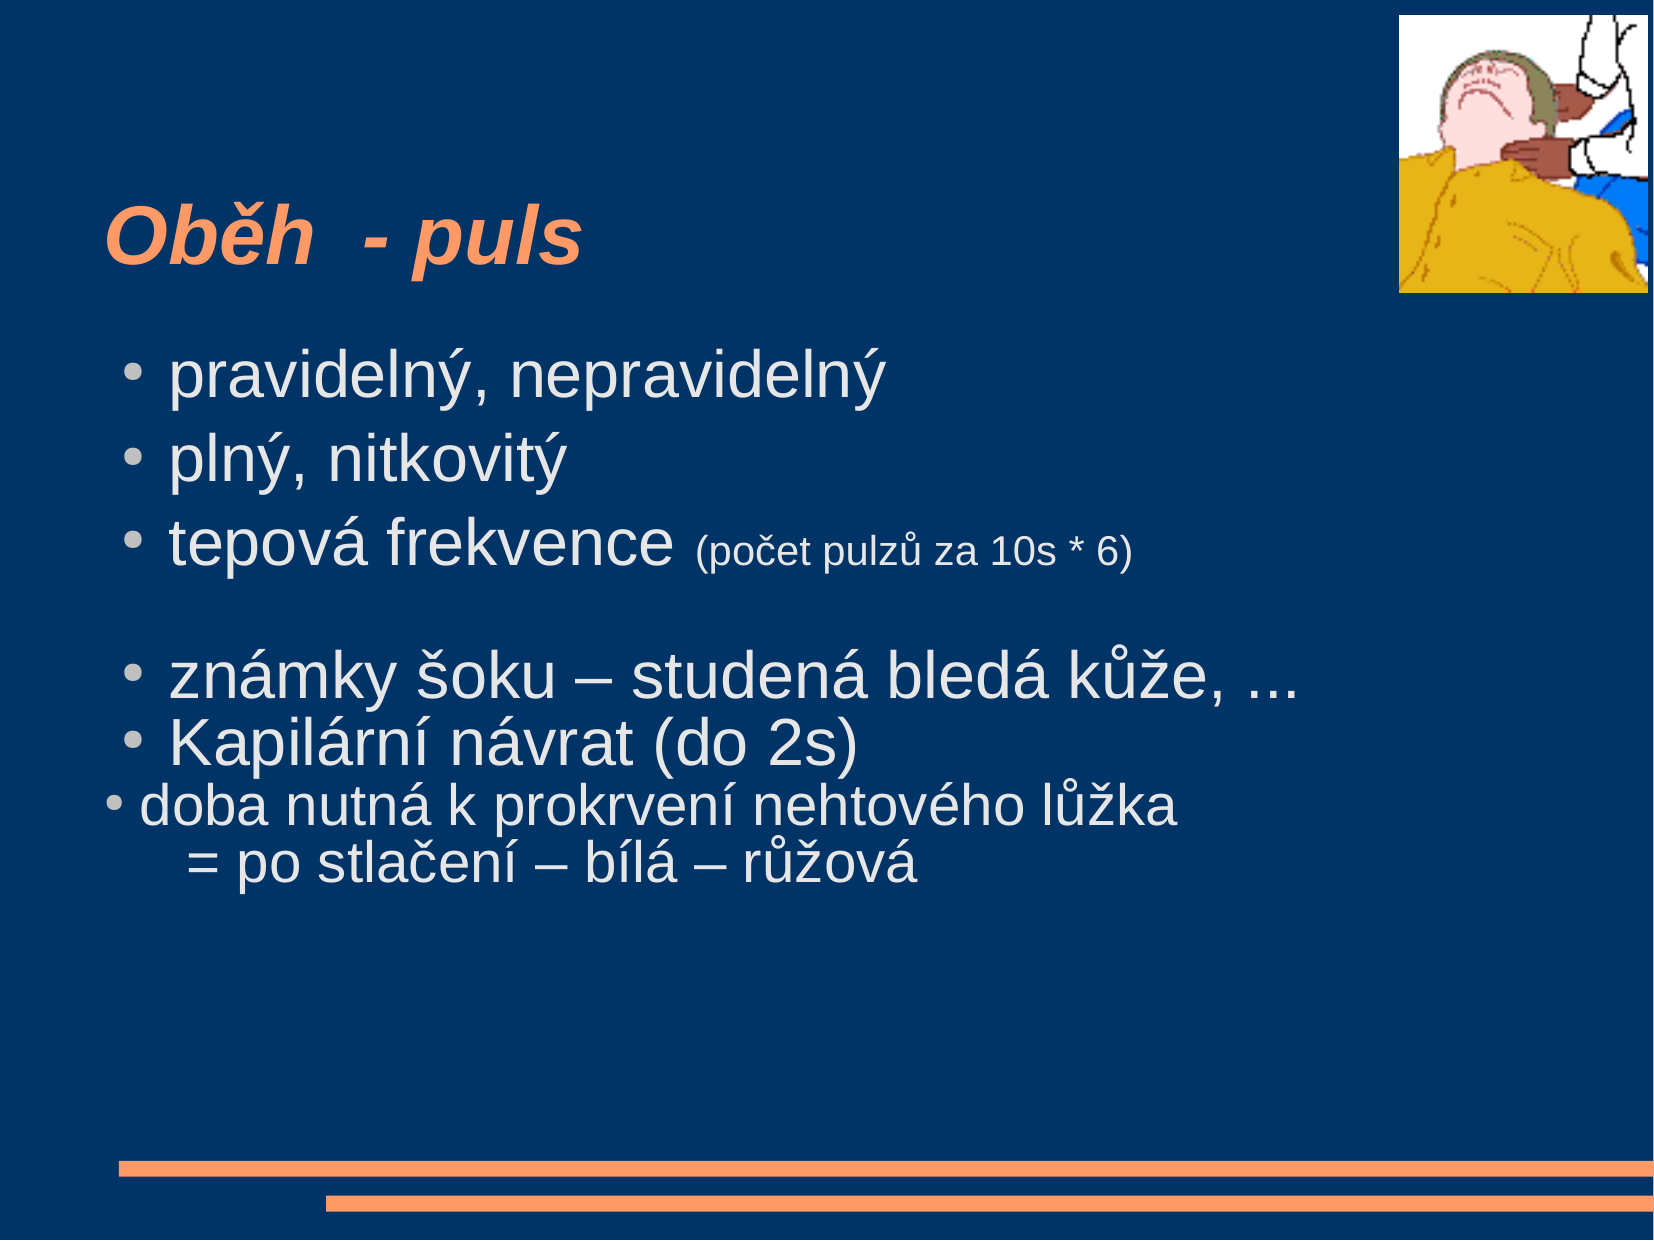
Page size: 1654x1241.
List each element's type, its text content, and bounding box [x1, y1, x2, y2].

title Oběh - puls [104, 121, 1654, 334]
picture [1399, 15, 1648, 294]
list pravidelný, nepravidelný plný, nitkovitý tepová frekvence (počet pulzů za 10s * 6) známky šoku – studená bledá kůže, ... Kapilární návrat (do 2s) doba nutná k prokrvení nehtového lůžka = po stlačení – bílá – růžová [104, 334, 1654, 1140]
